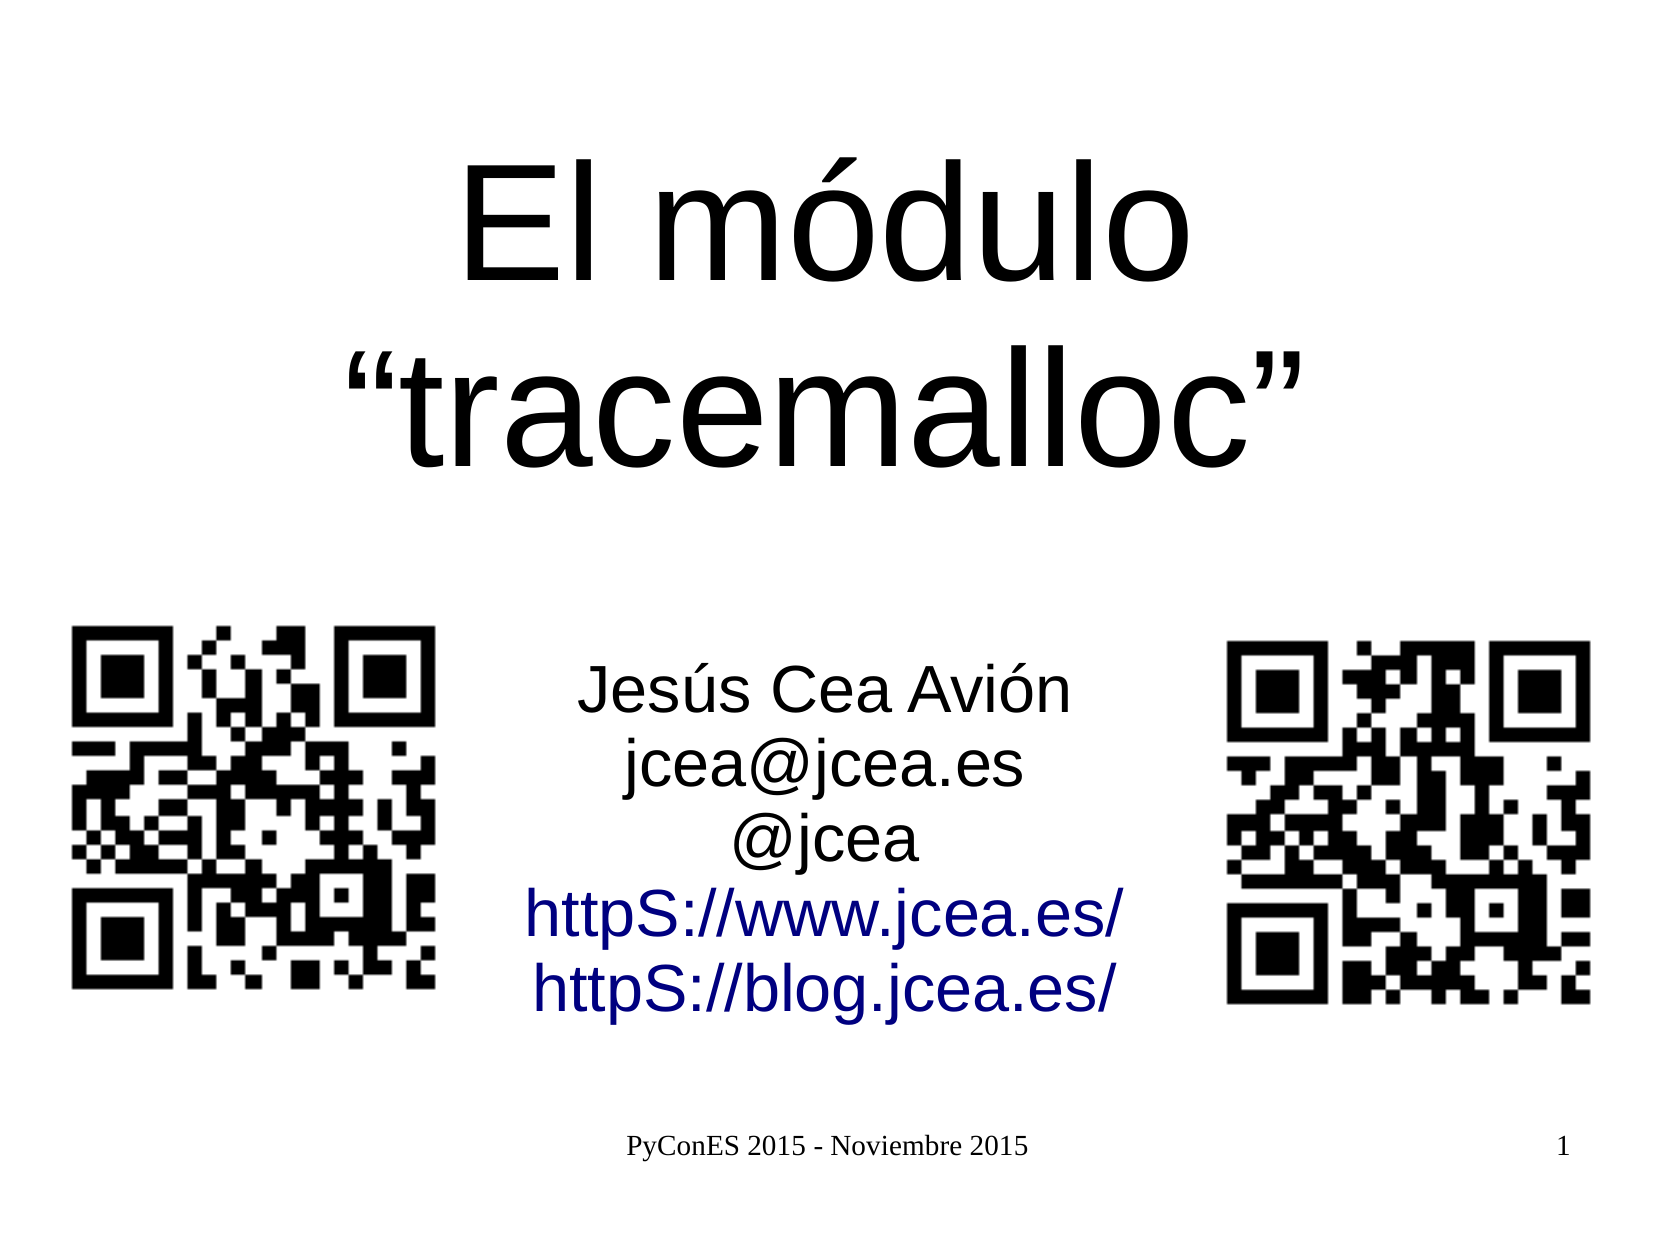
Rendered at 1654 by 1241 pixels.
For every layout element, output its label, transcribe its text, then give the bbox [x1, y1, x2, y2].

picture [1170, 584, 1651, 1066]
subtitle El módulo “tracemalloc” Jesús Cea Avión jcea@jcea.es @jcea httpS://www.jcea.es/ httpS://blog.jcea.es/ [45, 60, 1606, 1096]
picture [15, 569, 496, 1051]
